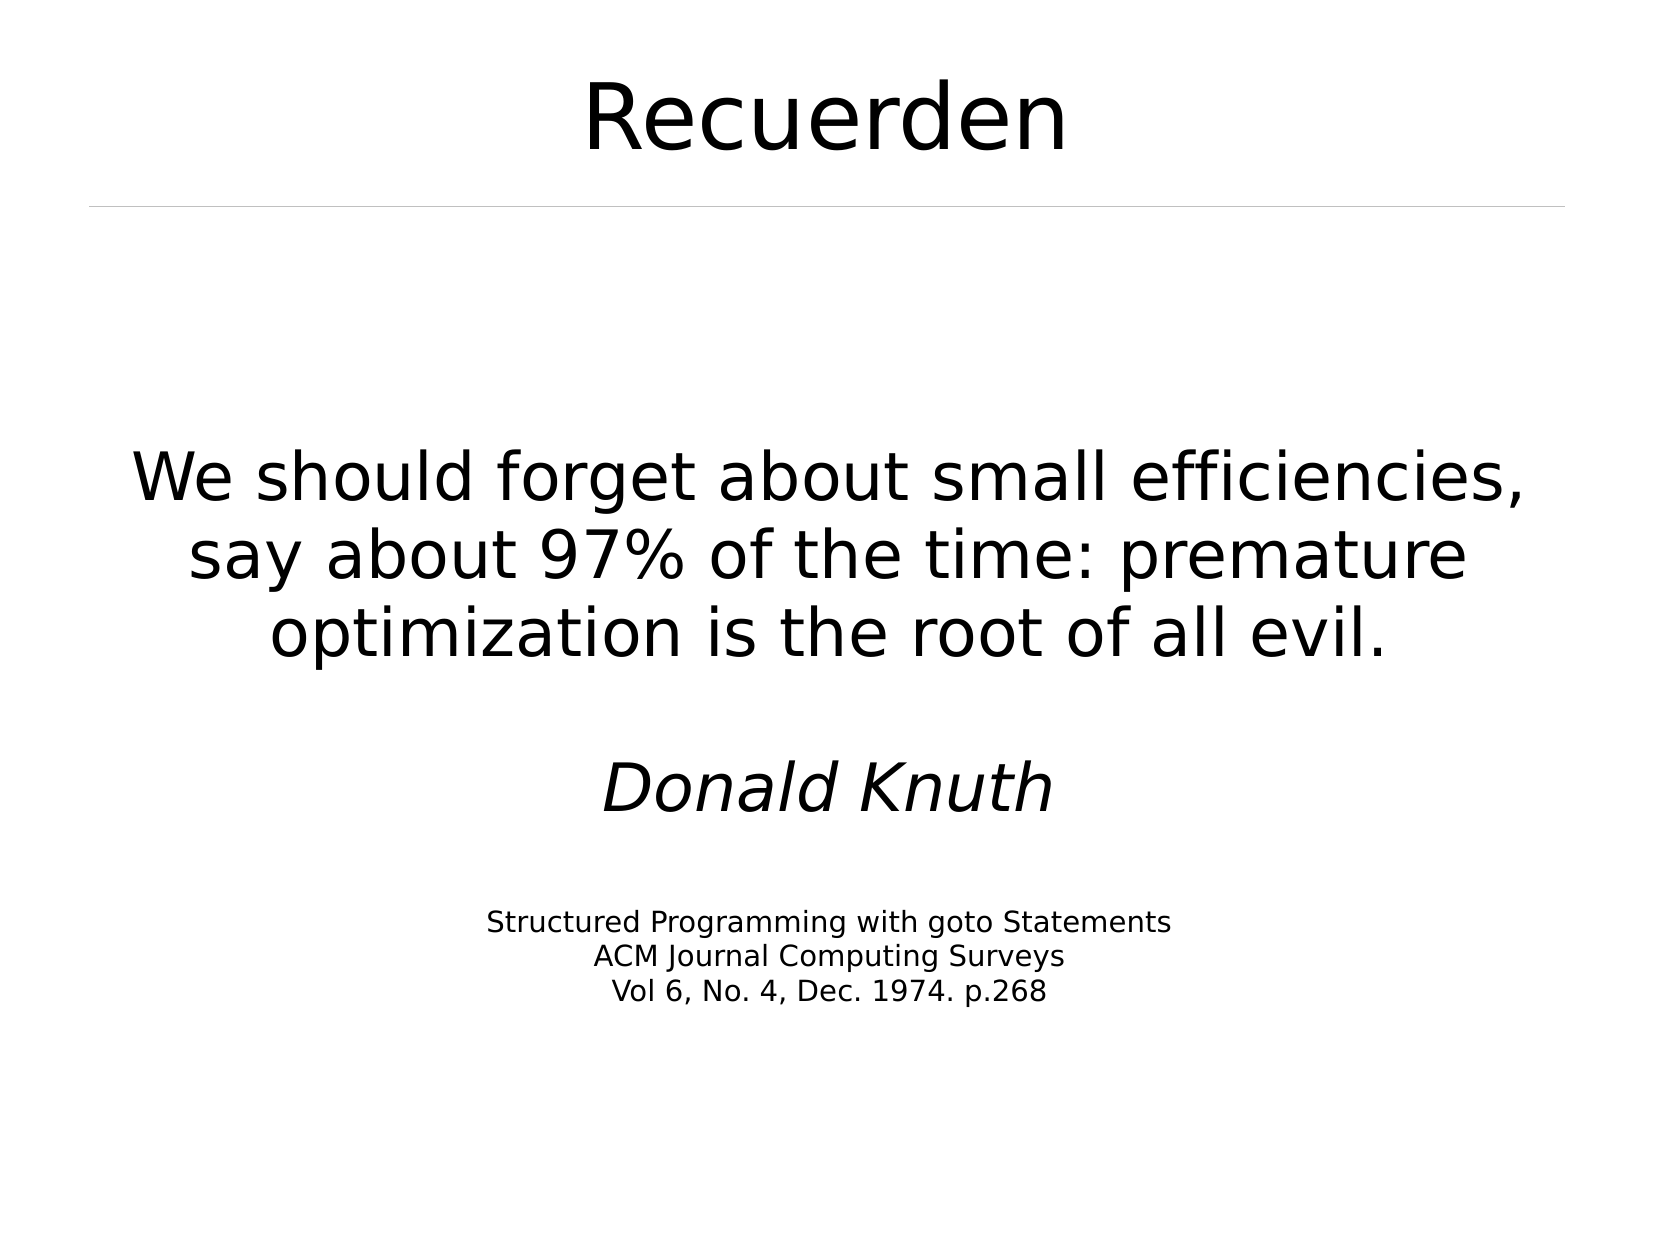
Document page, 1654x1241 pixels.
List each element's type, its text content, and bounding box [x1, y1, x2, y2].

subtitle We should forget about small efficiencies, say about 97% of the time: premature optimization is the root of all evil. Donald Knuth Structured Programming with goto Statements ACM Journal Computing Surveys Vol 6, No. 4, Dec. 1974. p.268 [88, 206, 1571, 1241]
title Recuerden [88, 29, 1565, 206]
